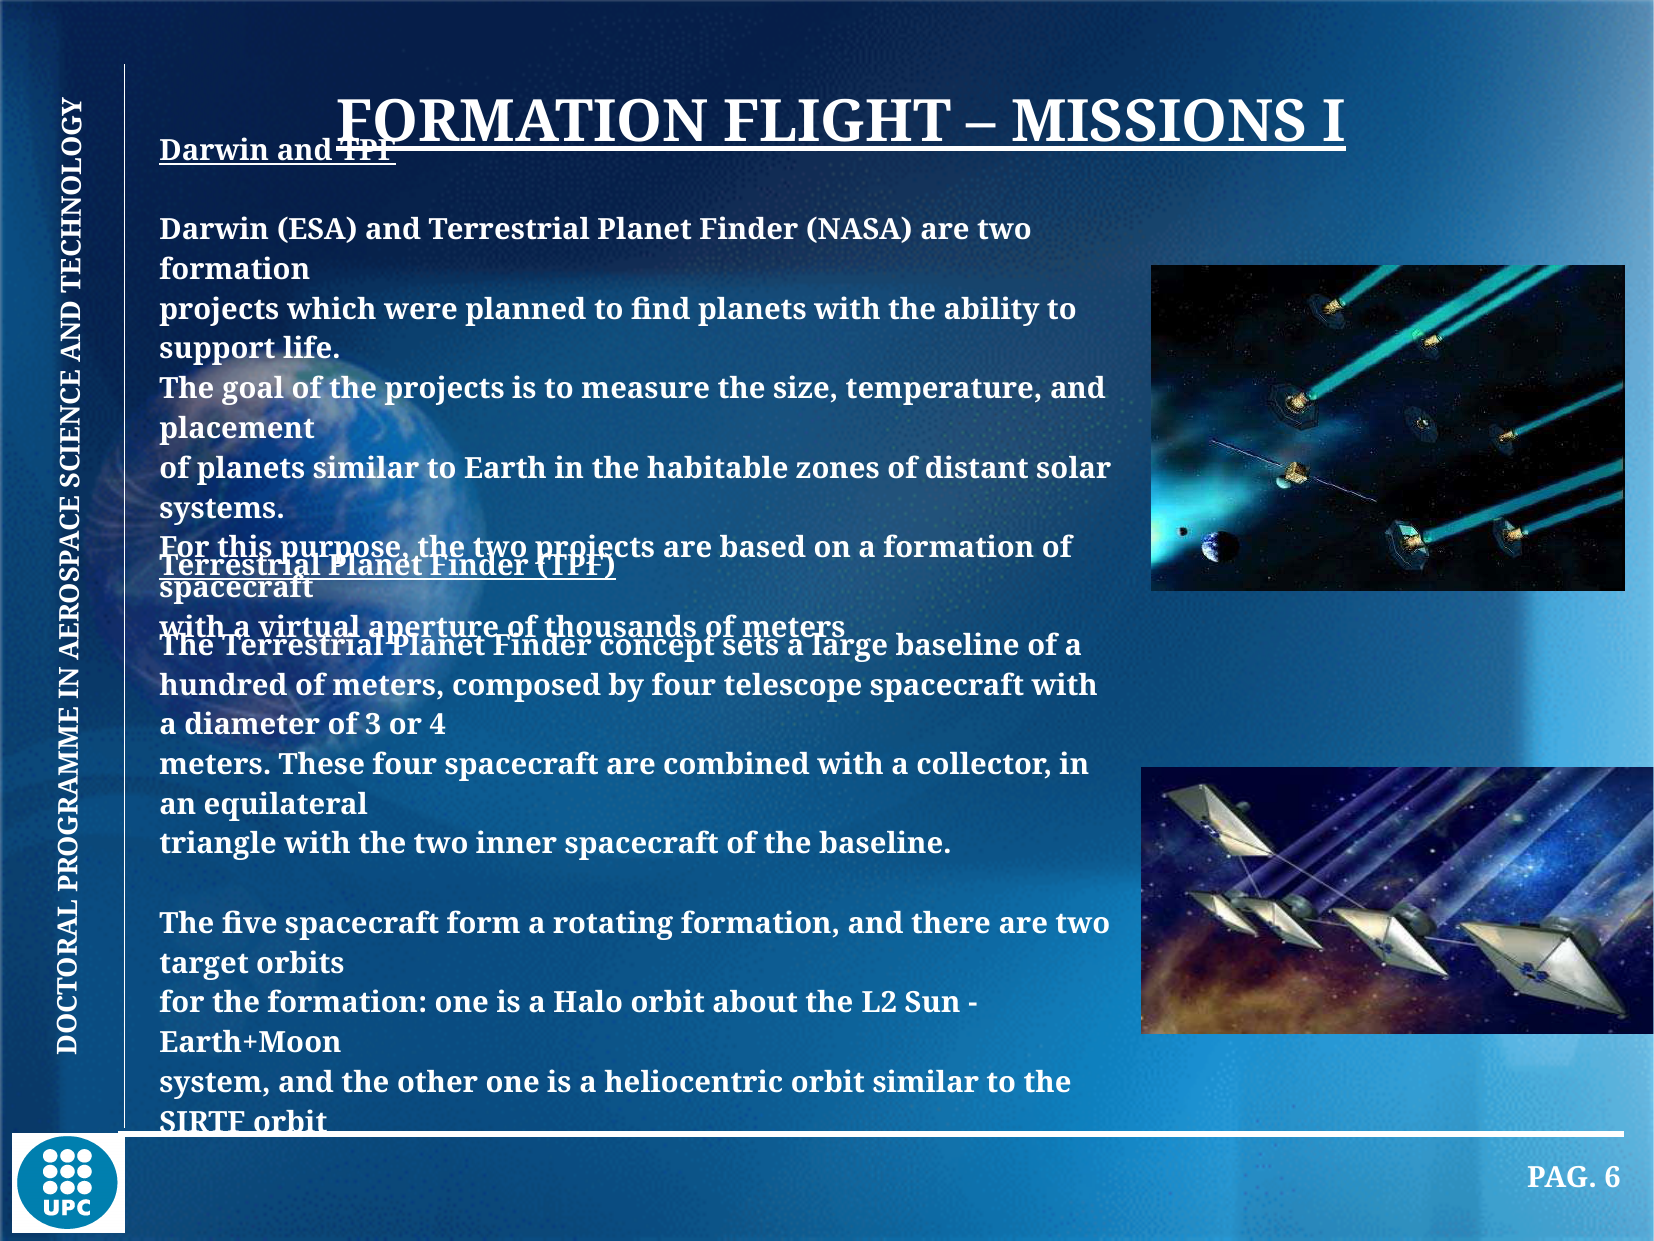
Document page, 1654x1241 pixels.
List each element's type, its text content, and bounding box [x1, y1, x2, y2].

text_box Terrestrial Planet Finder (TPF) The Terrestrial Planet Finder concept sets a large baseline of a hundred of meters, composed by four telescope spacecraft with a diameter of 3 or 4 meters. These four spacecraft are combined with a collector, in an equilateral triangle with the two inner spacecraft of the baseline. The five spacecraft form a rotating formation, and there are two target orbits for the formation: one is a Halo orbit about the L2 Sun - Earth+Moon system, and the other one is a heliocentric orbit similar to the SIRTF orbit [159, 625, 1123, 1099]
title PAG. 6 [1505, 1116, 1642, 1237]
picture [0, 0, 1654, 1241]
title DOCTORAL PROGRAMME IN AEROSPACE SCIENCE AND TECHNOLOGY [8, 88, 124, 1064]
text_box Darwin and TPF Darwin (ESA) and Terrestrial Planet Finder (NASA) are two formation projects which were planned to find planets with the ability to support life. The goal of the projects is to measure the size, temperature, and placement of planets similar to Earth in the habitable zones of distant solar systems. For this purpose, the two projects are based on a formation of spacecraft with a virtual aperture of thousands of meters [159, 249, 1123, 625]
title FORMATION FLIGHT – MISSIONS I [324, 59, 1359, 180]
